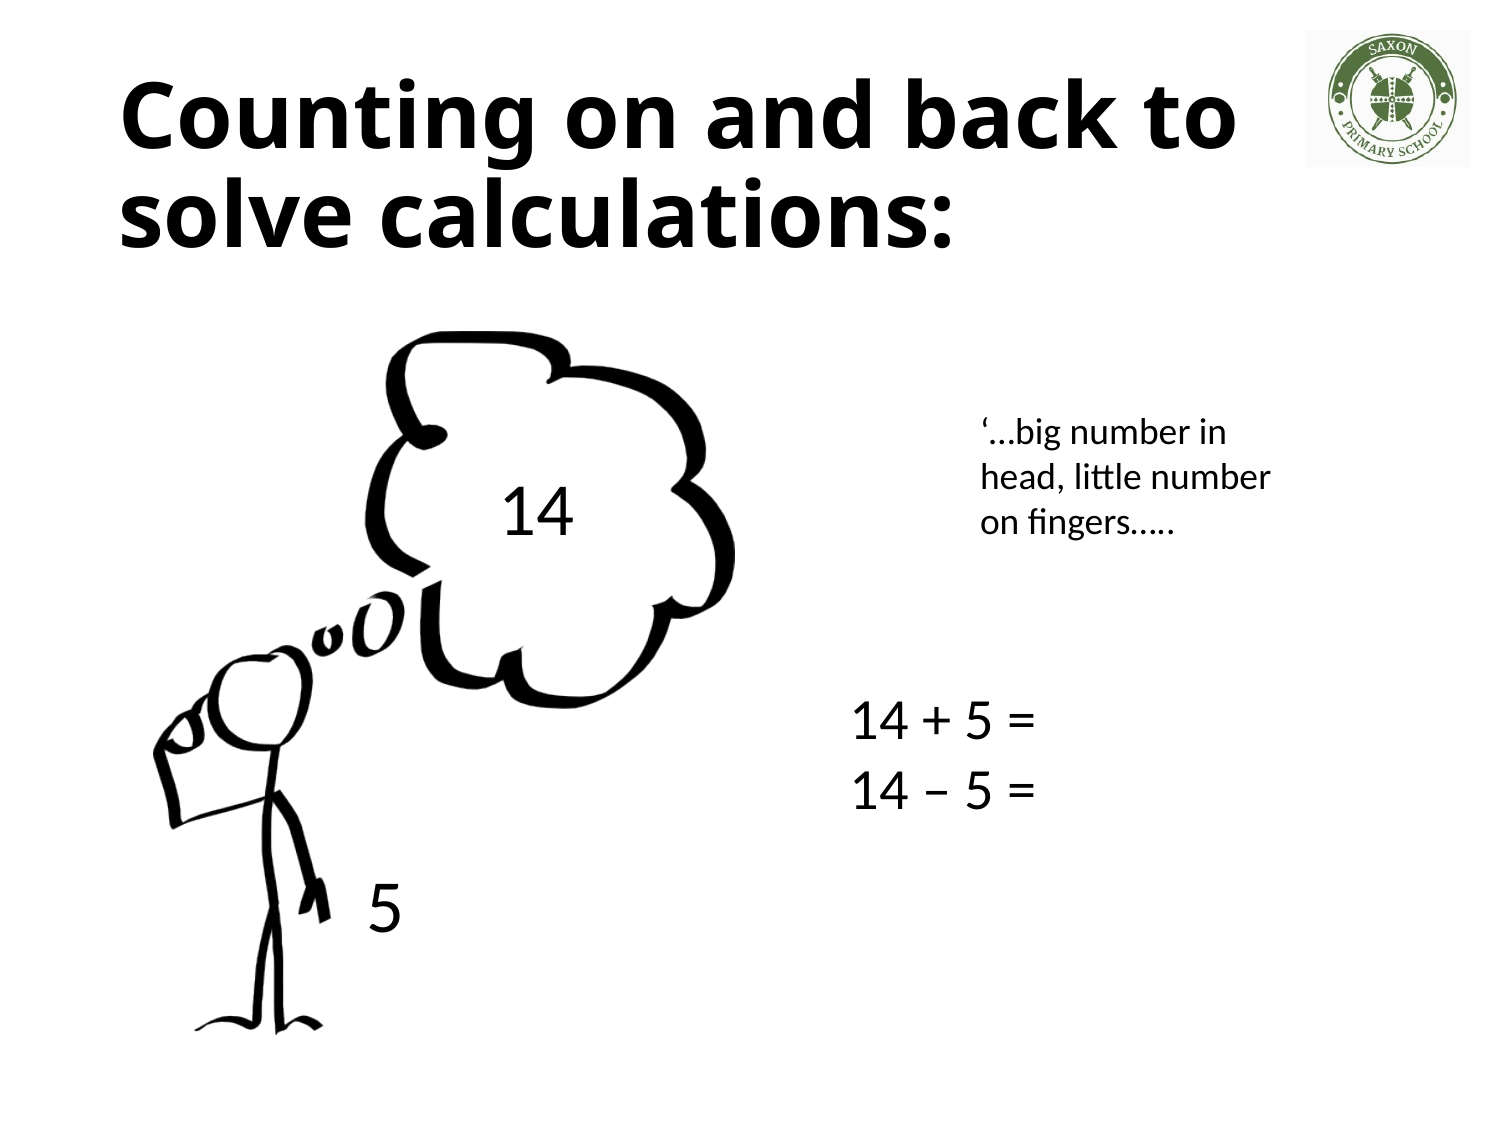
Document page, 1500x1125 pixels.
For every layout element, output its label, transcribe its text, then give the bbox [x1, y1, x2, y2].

title Counting on and back to solve calculations: [103, 59, 1397, 278]
picture [153, 331, 735, 1035]
text_box 14 [483, 452, 596, 559]
picture [1305, 30, 1471, 167]
text_box 5 [351, 849, 596, 956]
text_box ‘…big number in head, little number on fingers….. [964, 399, 1306, 551]
text_box 14 + 5 = 14 – 5 = [835, 673, 1265, 831]
